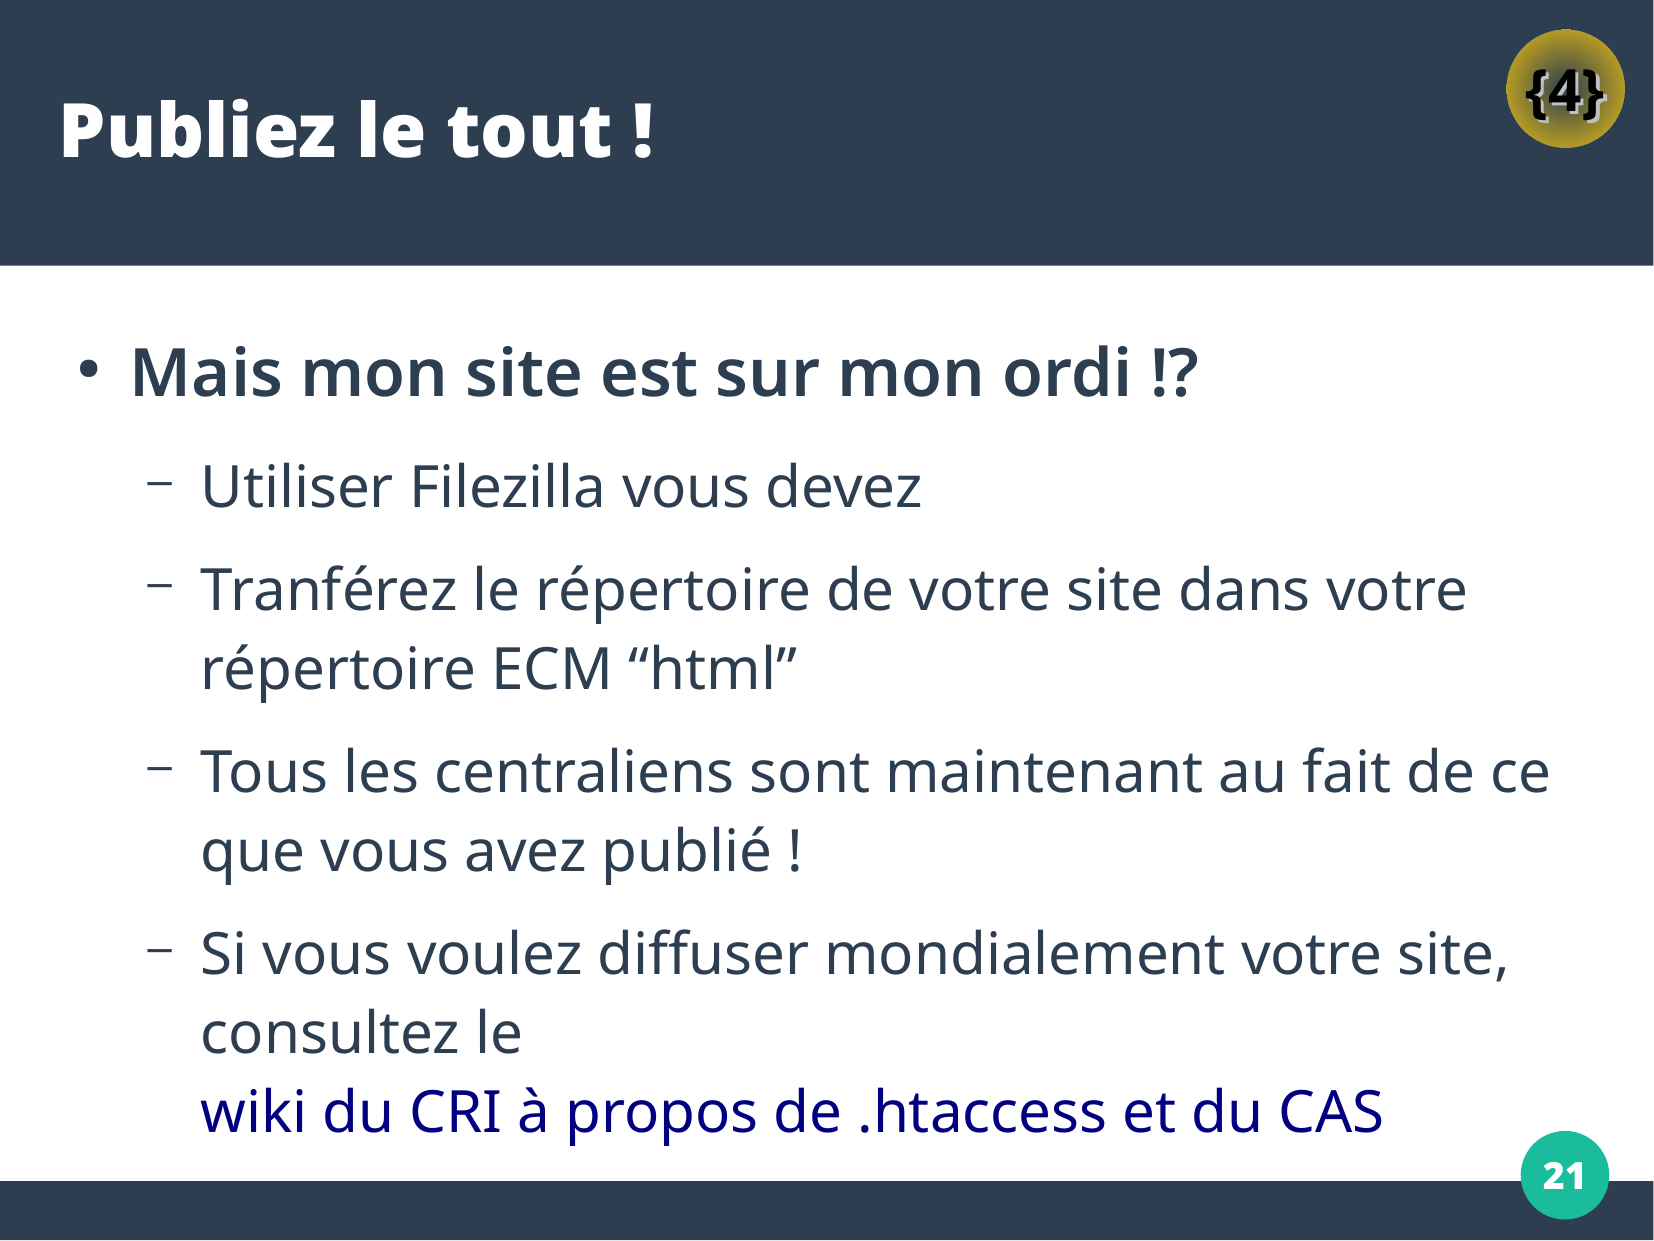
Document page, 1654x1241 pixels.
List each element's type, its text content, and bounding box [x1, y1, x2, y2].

text_box {4} [1506, 29, 1625, 148]
title Publiez le tout ! [59, 49, 1595, 207]
list Mais mon site est sur mon ordi !? Utiliser Filezilla vous devez Tranférez le répertoire de votre site dans votre répertoire ECM “html” Tous les centraliens sont maintenant au fait de ce que vous avez publié ! Si vous voulez diffuser mondialement votre site, consultez le wiki du CRI à propos de .htaccess et du CAS [59, 324, 1595, 1152]
